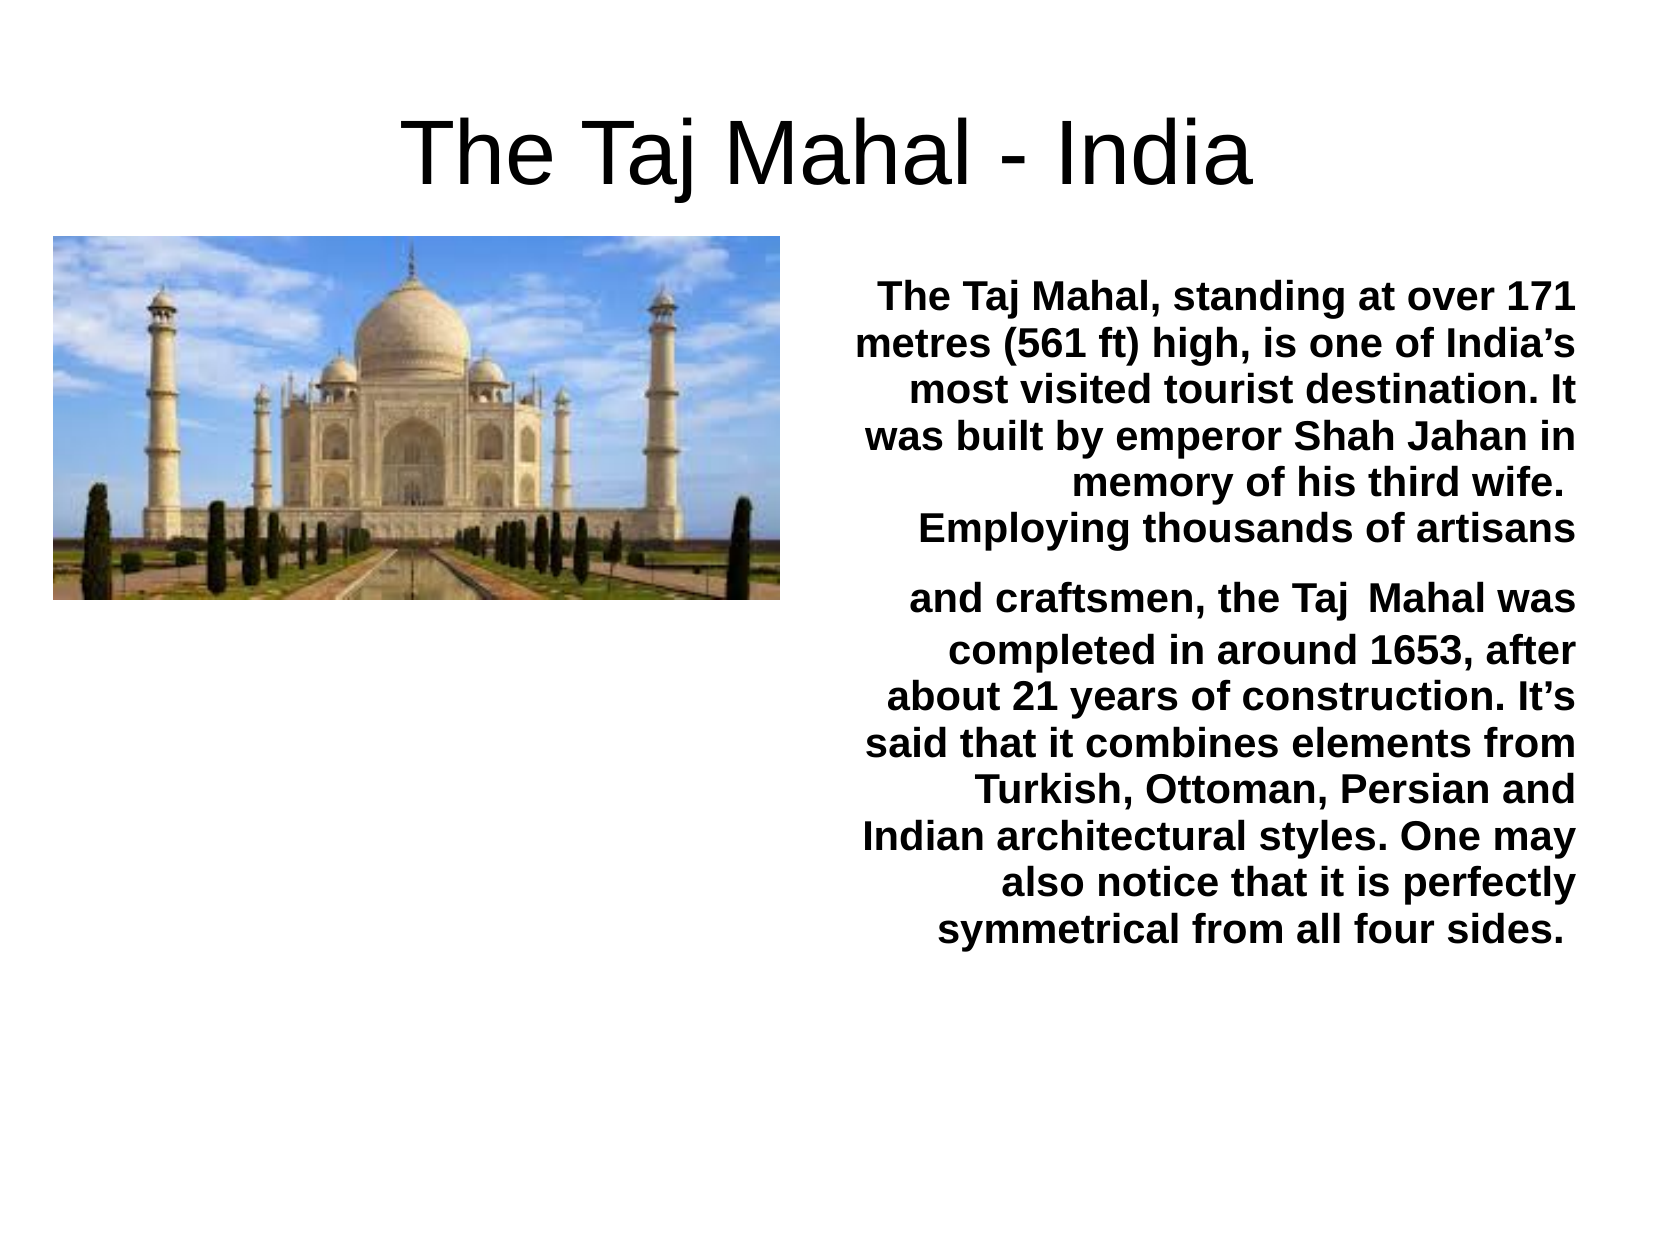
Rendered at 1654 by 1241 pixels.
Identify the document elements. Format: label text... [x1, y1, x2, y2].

picture [53, 236, 780, 600]
title The Taj Mahal - India [82, 49, 1571, 257]
list The Taj Mahal, standing at over 171 metres (561 ft) high, is one of India’s most visited tourist destination. It was built by emperor Shah Jahan in memory of his third wife. Employing thousands of artisans and craftsmen, the Taj Mahal was completed in around 1653, after about 21 years of construction. It’s said that it combines elements from Turkish, Ottoman, Persian and Indian architectural styles. One may also notice that it is perfectly symmetrical from all four sides. [850, 272, 1577, 993]
